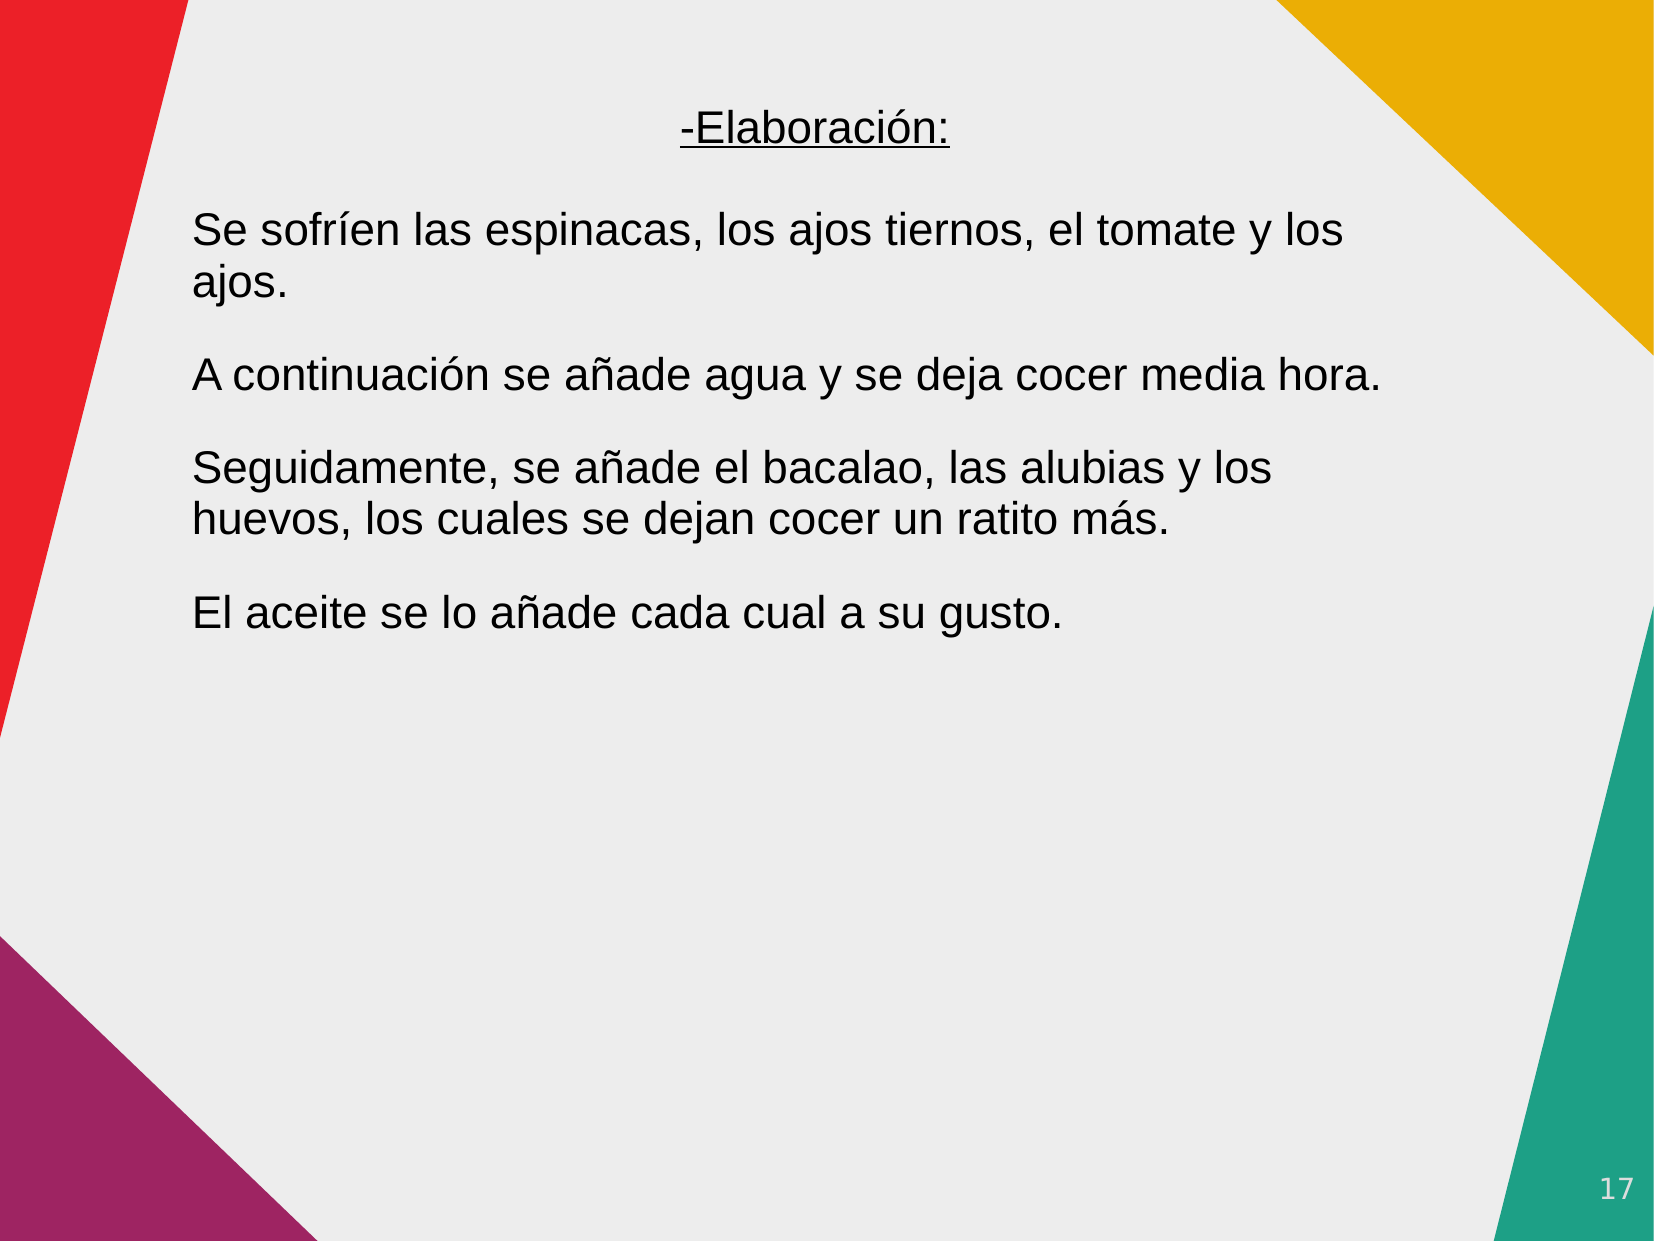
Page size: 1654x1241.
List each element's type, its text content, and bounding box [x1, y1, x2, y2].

text_box -Elaboración: Se sofríen las espinacas, los ajos tiernos, el tomate y los ajos. A continuación se añade agua y se deja cocer media hora. Seguidamente, se añade el bacalao, las alubias y los huevos, los cuales se dejan cocer un ratito más. El aceite se lo añade cada cual a su gusto. [177, 94, 1453, 720]
